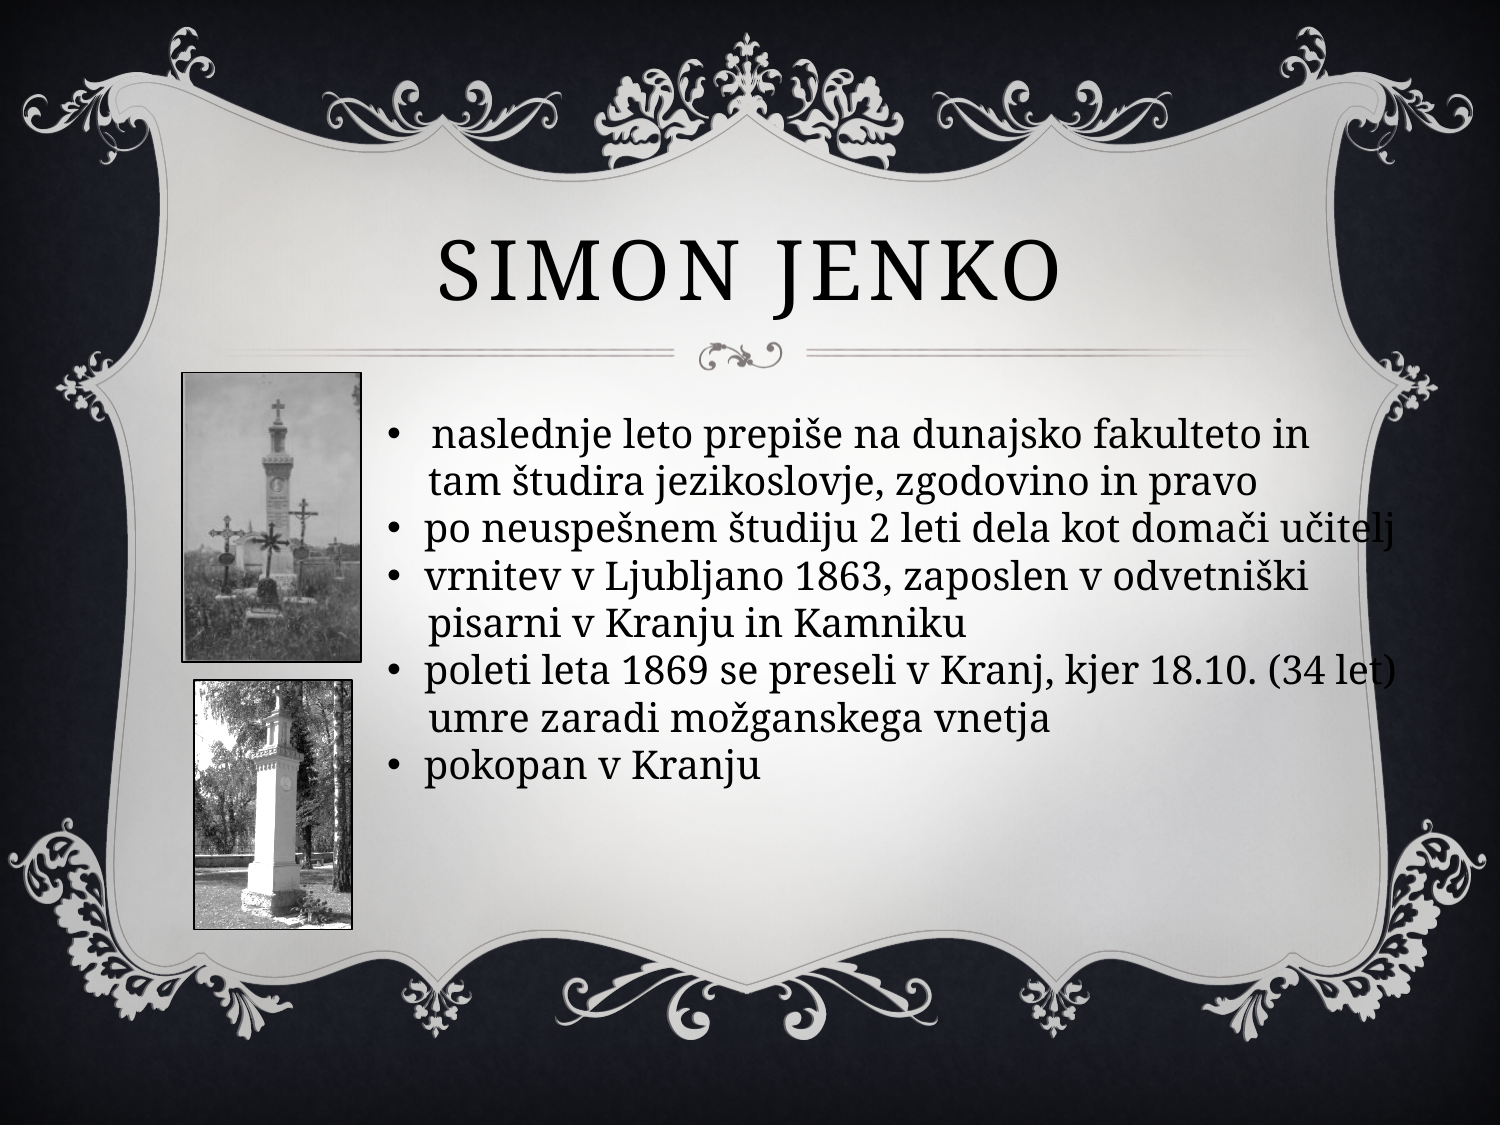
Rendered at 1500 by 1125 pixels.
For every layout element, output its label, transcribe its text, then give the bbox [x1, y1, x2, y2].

title SIMON JENKO [225, 212, 1275, 325]
list naslednje leto prepiše na dunajsko fakulteto in tam študira jezikoslovje, zgodovino in pravo po neuspešnem študiju 2 leti dela kot domači učitelj vrnitev v Ljubljano 1863, zaposlen v odvetniški pisarni v Kranju in Kamniku poleti leta 1869 se preseli v Kranj, kjer 18.10. (34 let) umre zaradi možganskega vnetja pokopan v Kranju [372, 361, 1423, 882]
picture [0, 0, 1500, 1125]
